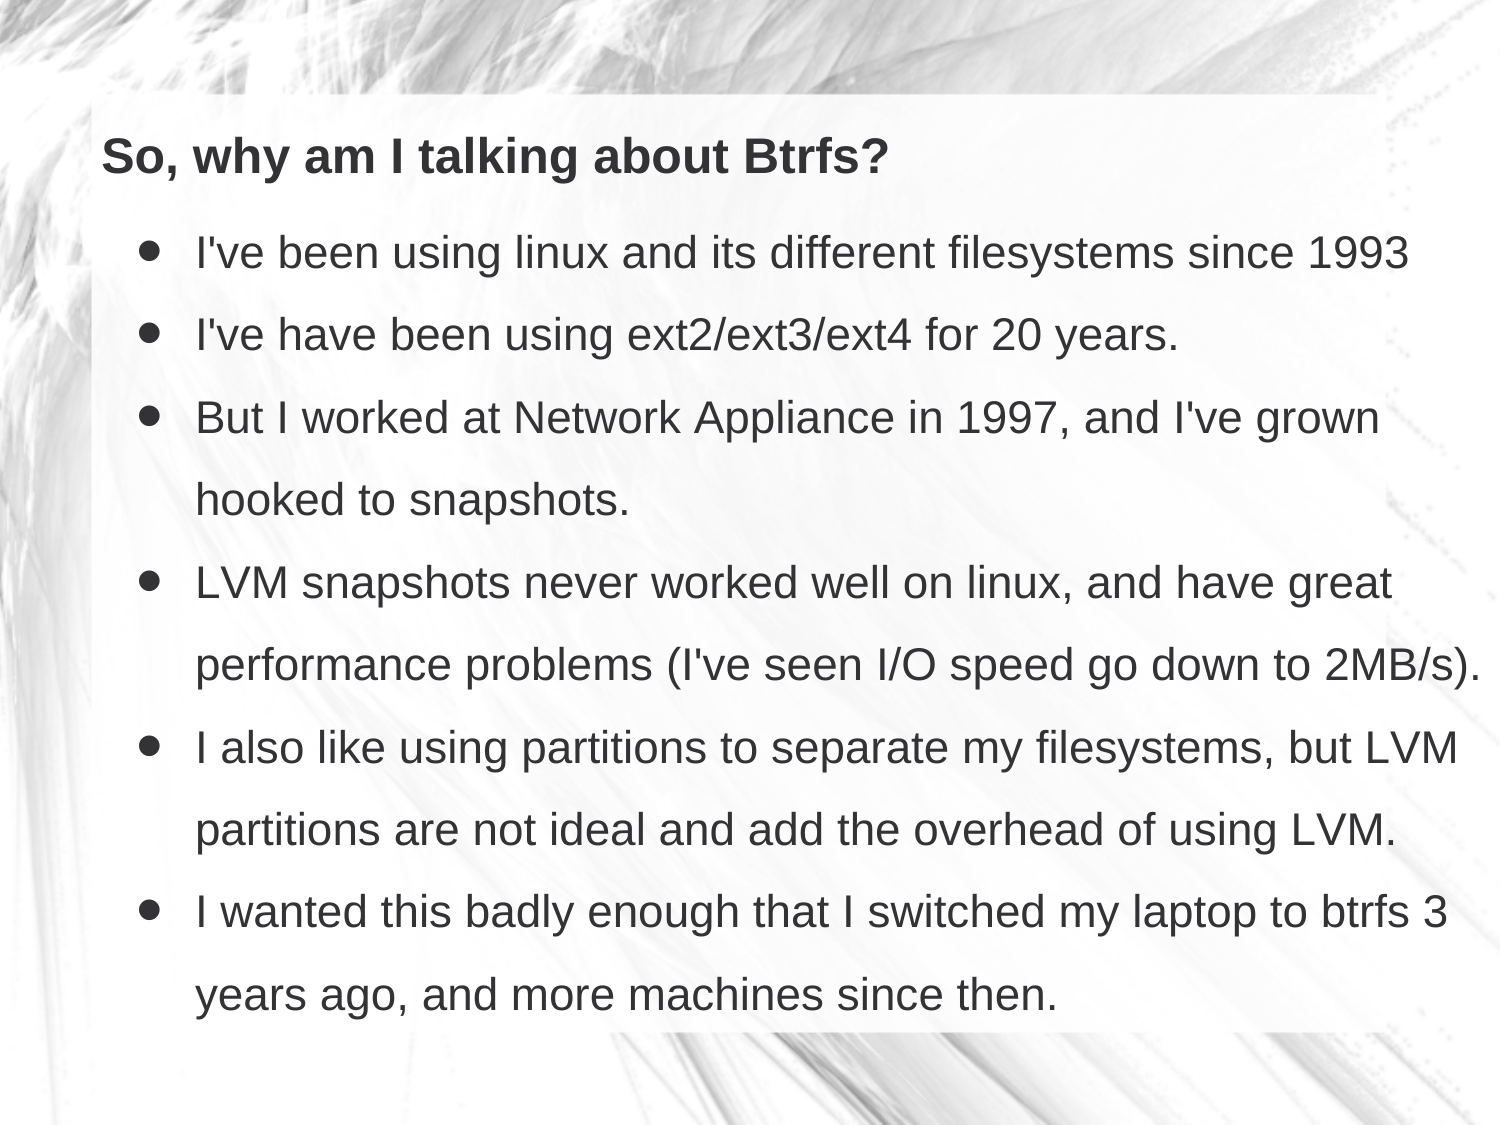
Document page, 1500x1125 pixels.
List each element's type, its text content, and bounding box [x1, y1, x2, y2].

list I've been using linux and its different filesystems since 1993 I've have been using ext2/ext3/ext4 for 20 years. But I worked at Network Appliance in 1997, and I've grown hooked to snapshots. LVM snapshots never worked well on linux, and have great performance problems (I've seen I/O speed go down to 2MB/s). I also like using partitions to separate my filesystems, but LVM partitions are not ideal and add the overhead of using LVM. I wanted this badly enough that I switched my laptop to btrfs 3 years ago, and more machines since then. [105, 180, 1500, 1036]
title So, why am I talking about Btrfs? [61, 108, 1412, 251]
picture [0, 0, 1500, 1125]
